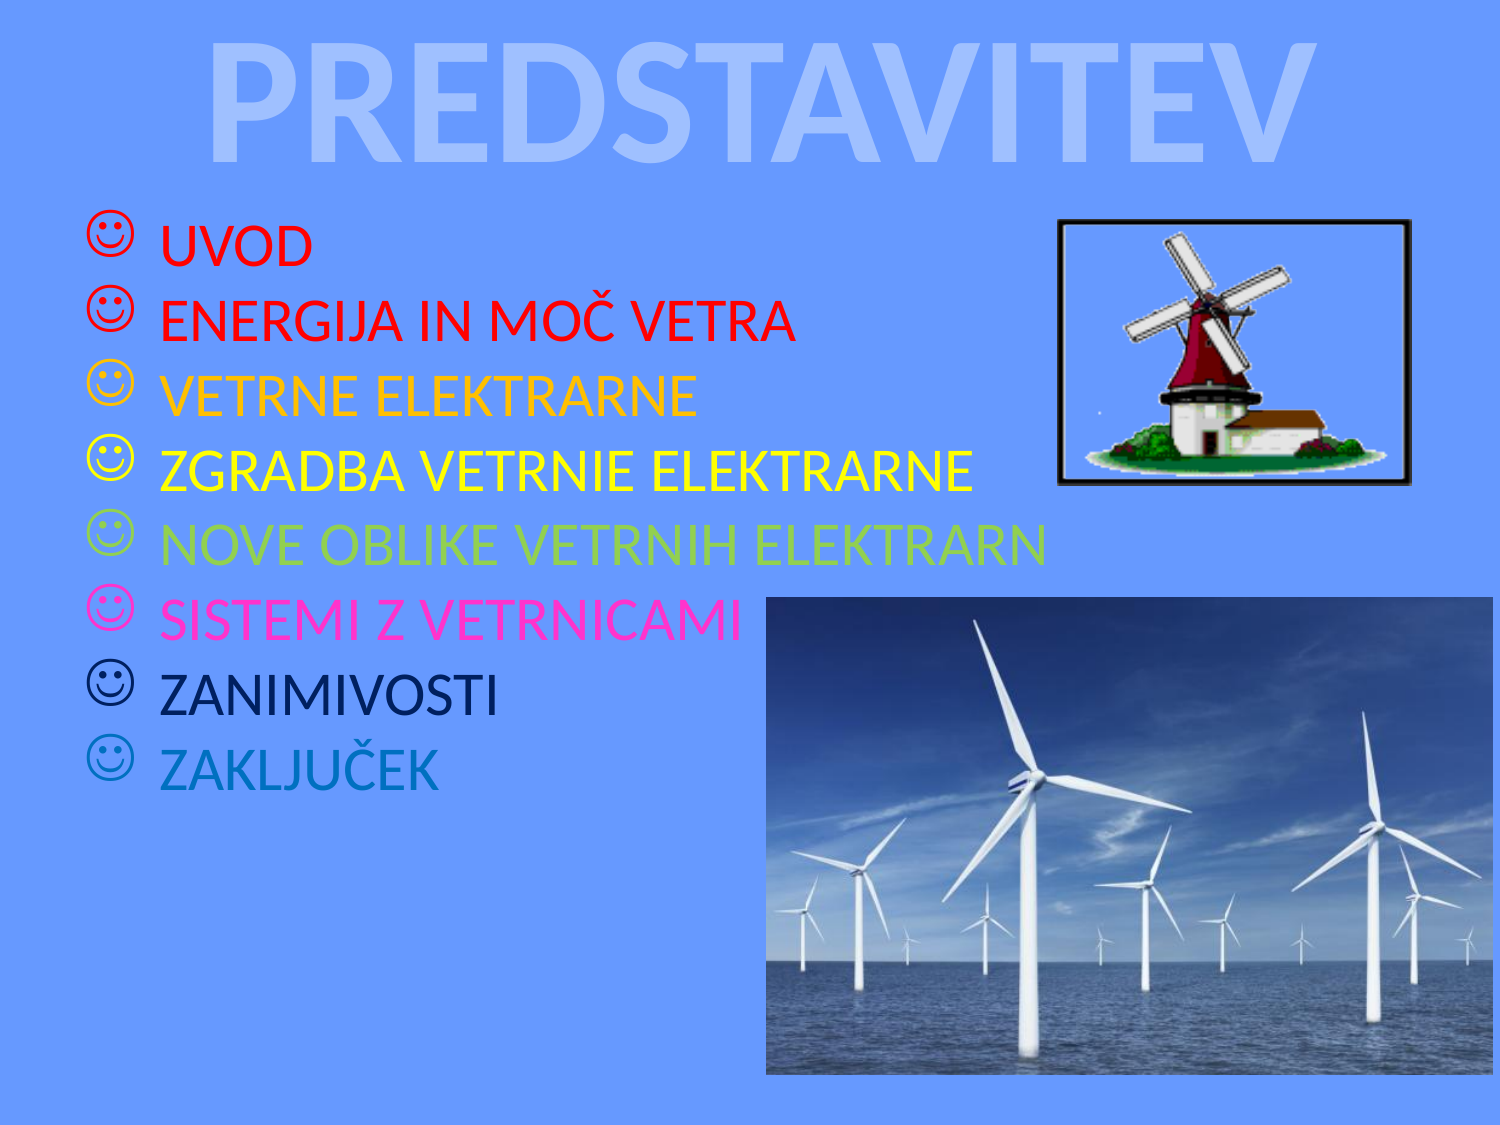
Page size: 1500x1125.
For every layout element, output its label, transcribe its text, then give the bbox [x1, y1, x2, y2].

picture [766, 597, 1493, 1075]
text_box UVOD ENERGIJA IN MOČ VETRA VETRNE ELEKTRARNE ZGRADBA VETRNIE ELEKTRARNE NOVE OBLIKE VETRNIH ELEKTRARN SISTEMI Z VETRNICAMI ZANIMIVOSTI ZAKLJUČEK [69, 196, 1065, 811]
text_box PREDSTAVITEV [189, 0, 1333, 207]
picture [1057, 219, 1412, 486]
